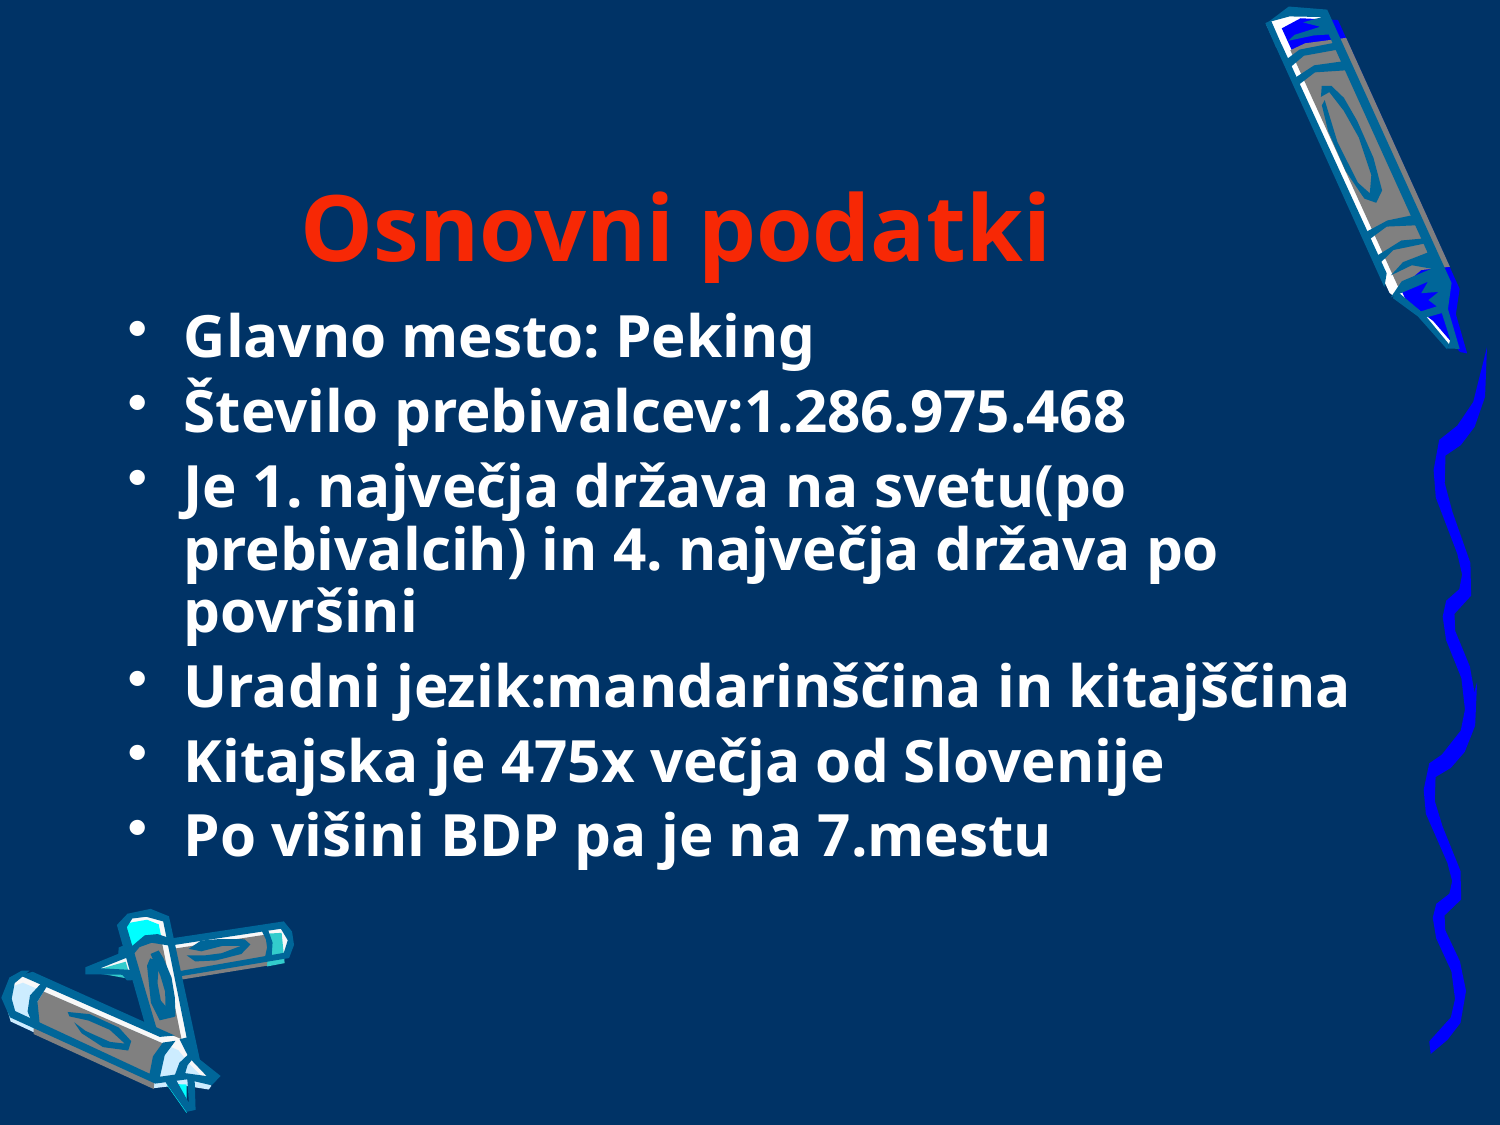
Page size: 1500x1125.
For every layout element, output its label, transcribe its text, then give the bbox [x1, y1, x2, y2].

title Osnovni podatki [112, 24, 1240, 288]
list Glavno mesto: Peking Število prebivalcev:1.286.975.468 Je 1. največja država na svetu(po prebivalcih) in 4. največja država po površini Uradni jezik:mandarinščina in kitajščina Kitajska je 475x večja od Slovenije Po višini BDP pa je na 7.mestu [112, 299, 1375, 900]
